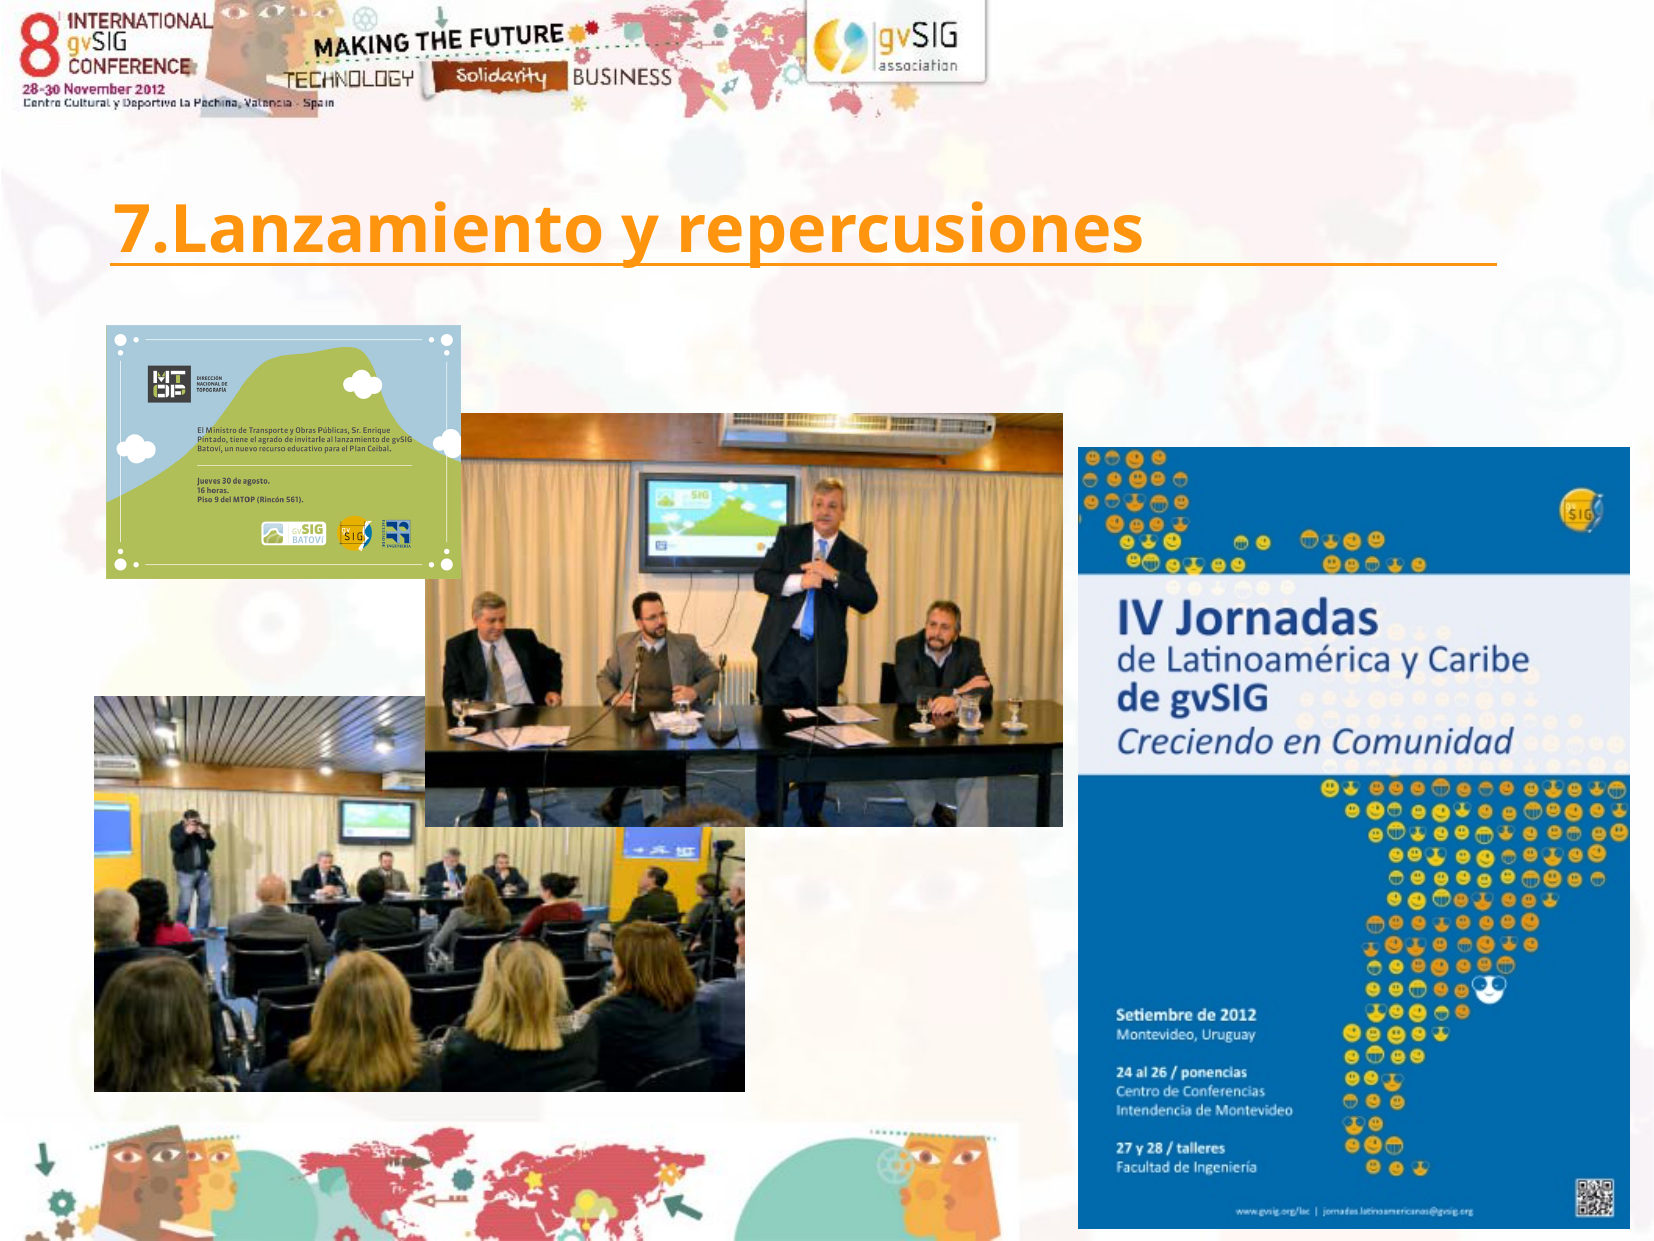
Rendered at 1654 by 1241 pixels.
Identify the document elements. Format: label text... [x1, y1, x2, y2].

title 7.Lanzamiento y repercusiones [113, 187, 1602, 266]
picture [1, 0, 1654, 1241]
